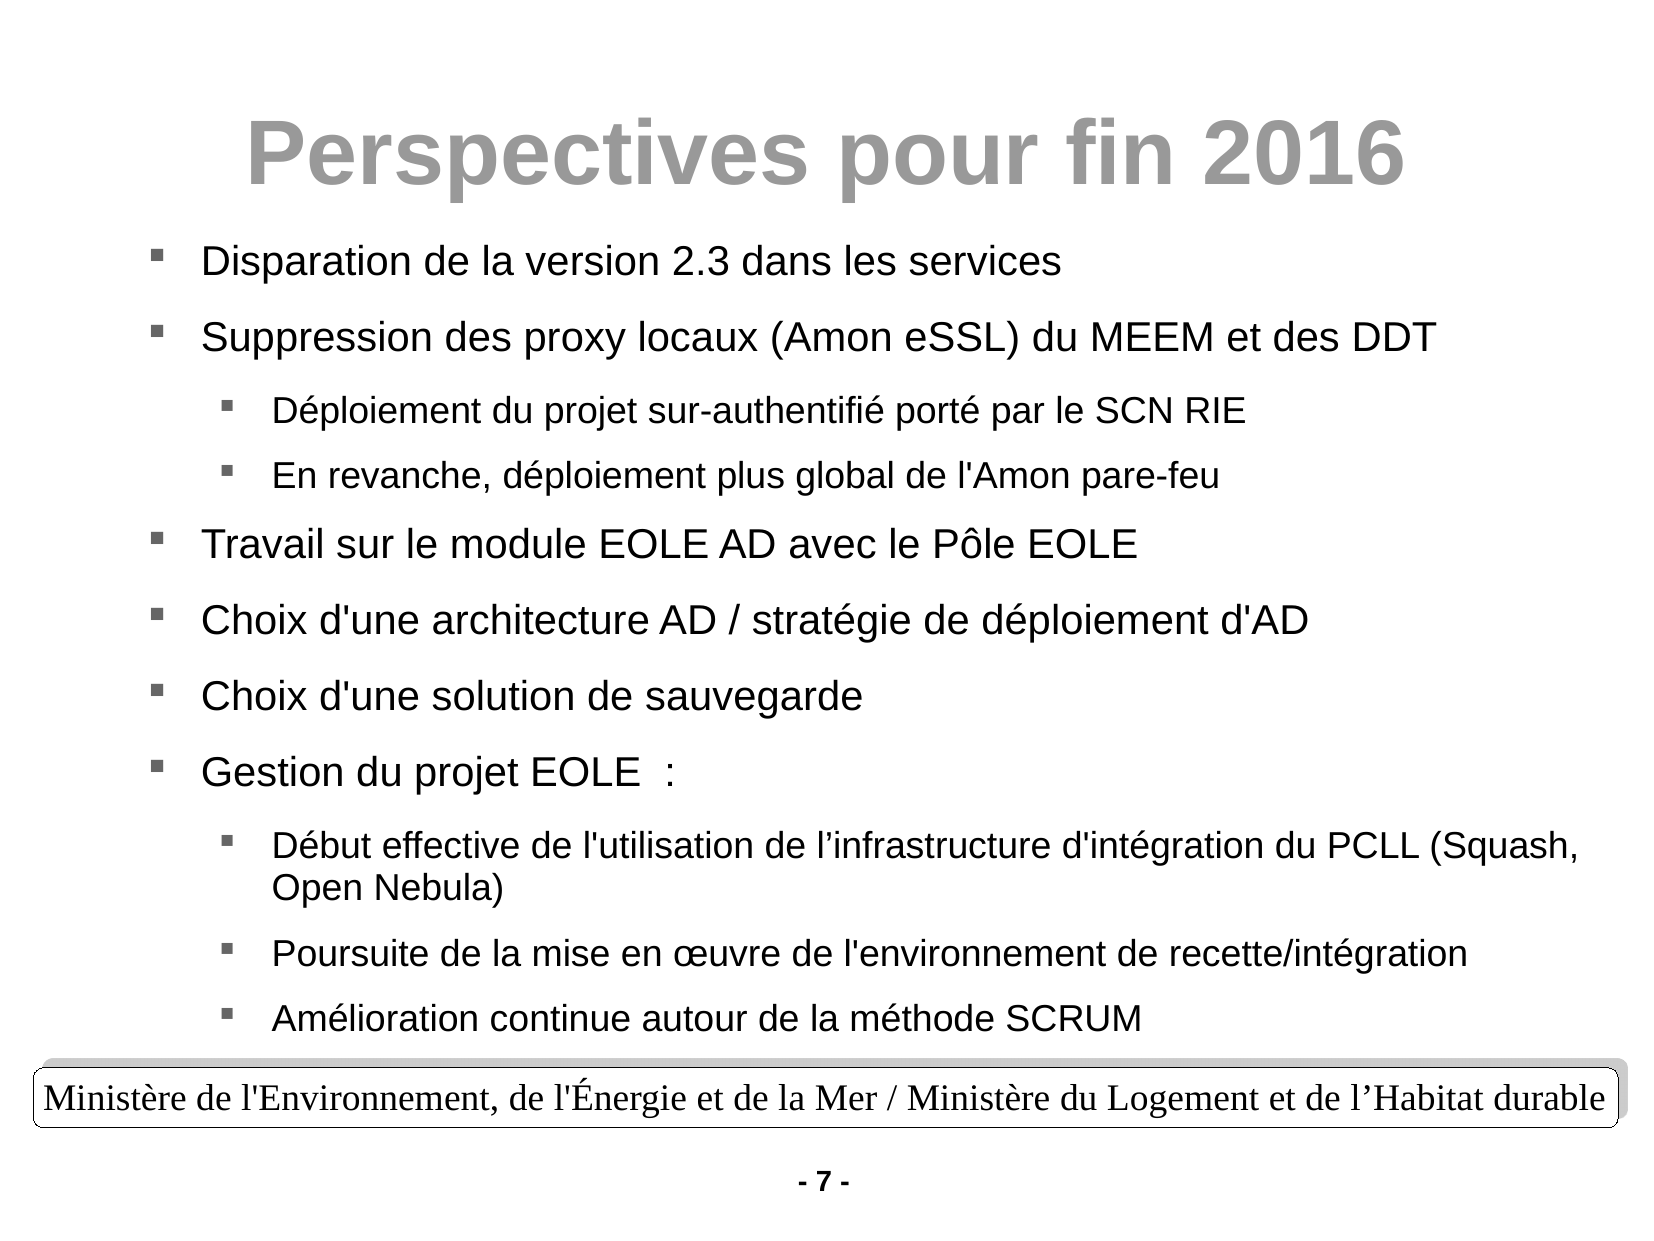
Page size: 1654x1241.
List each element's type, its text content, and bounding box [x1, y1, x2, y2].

list Disparation de la version 2.3 dans les services Suppression des proxy locaux (Amon eSSL) du MEEM et des DDT Déploiement du projet sur-authentifié porté par le SCN RIE En revanche, déploiement plus global de l'Amon pare-feu Travail sur le module EOLE AD avec le Pôle EOLE Choix d'une architecture AD / stratégie de déploiement d'AD Choix d'une solution de sauvegarde Gestion du projet EOLE : Début effective de l'utilisation de l’infrastructure d'intégration du PCLL (Squash, Open Nebula) Poursuite de la mise en œuvre de l'environnement de recette/intégration Amélioration continue autour de la méthode SCRUM [129, 237, 1583, 1044]
title Perspectives pour fin 2016 [82, 49, 1571, 257]
